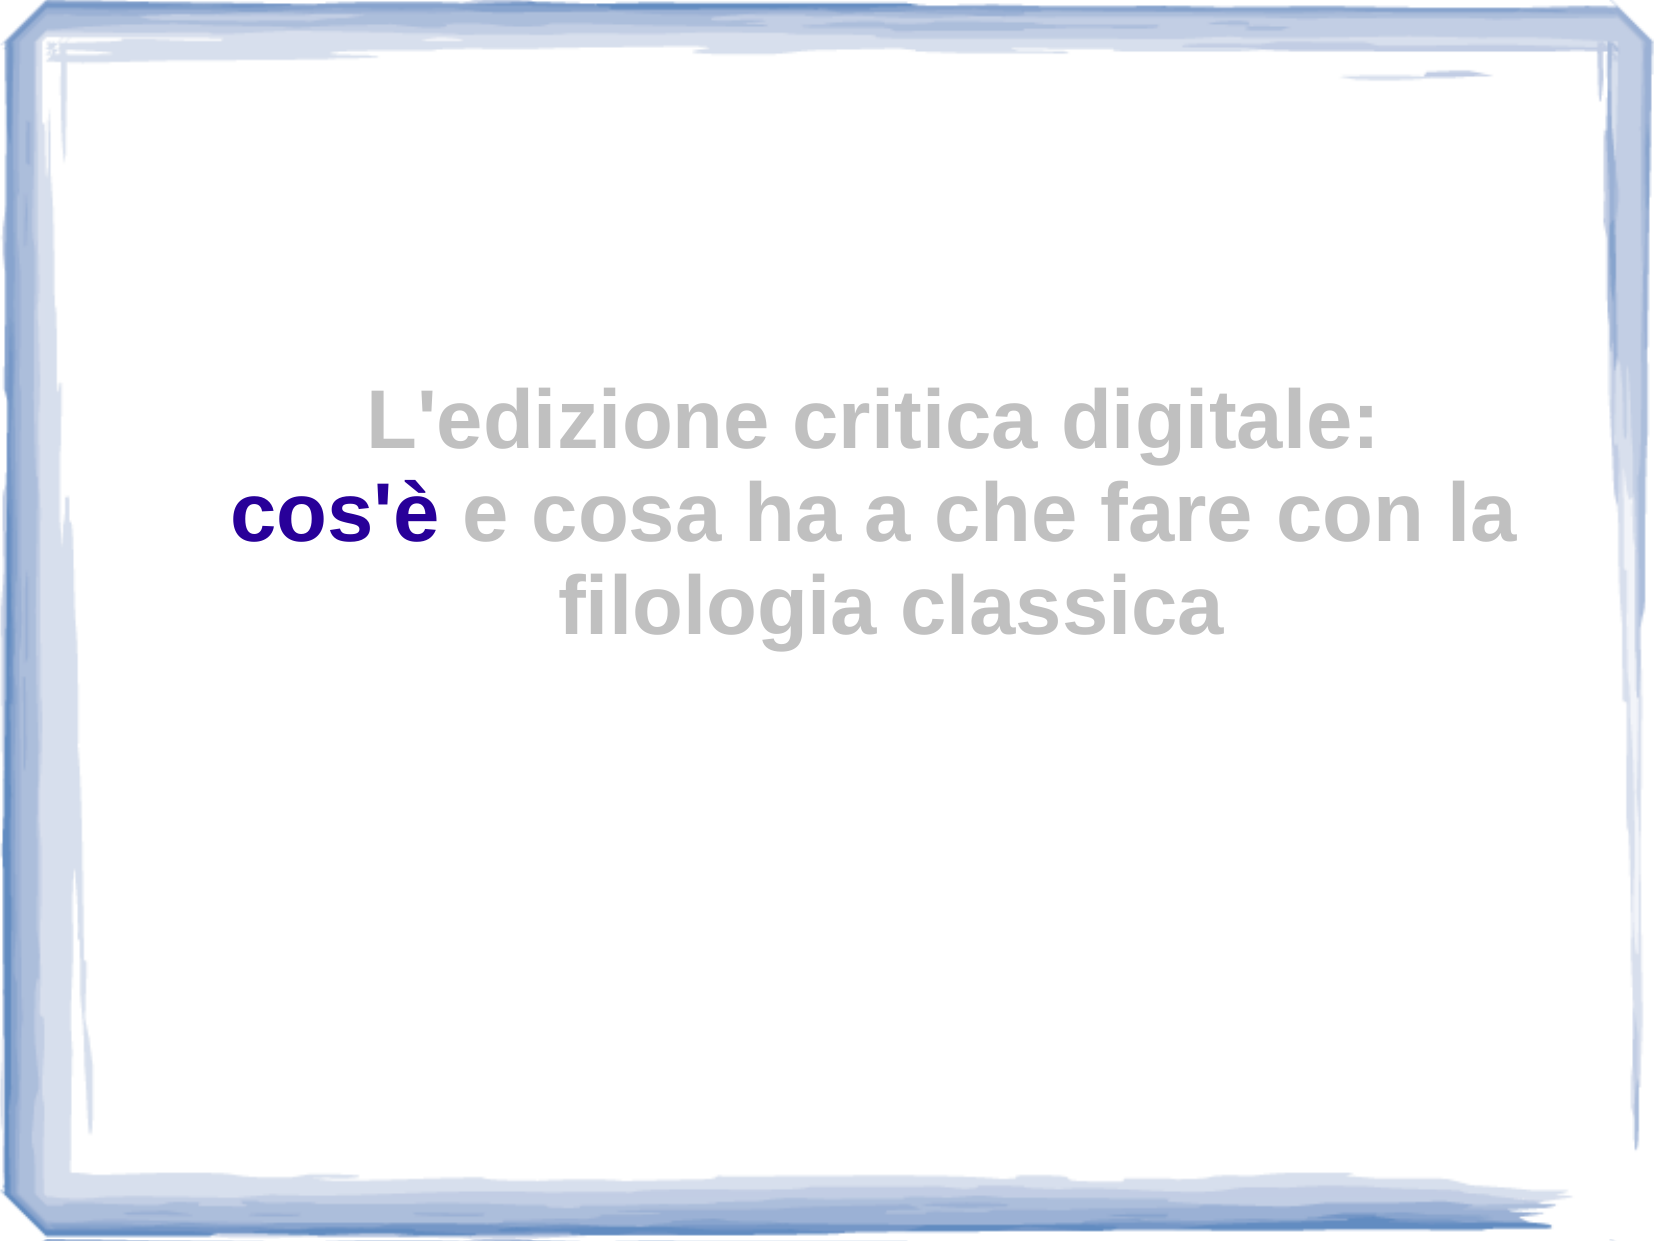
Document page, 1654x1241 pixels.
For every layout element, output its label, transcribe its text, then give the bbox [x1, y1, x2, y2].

picture [0, 0, 1654, 1241]
subtitle L'edizione critica digitale: cos'è e cosa ha a che fare con la filologia classica [178, 82, 1570, 1158]
